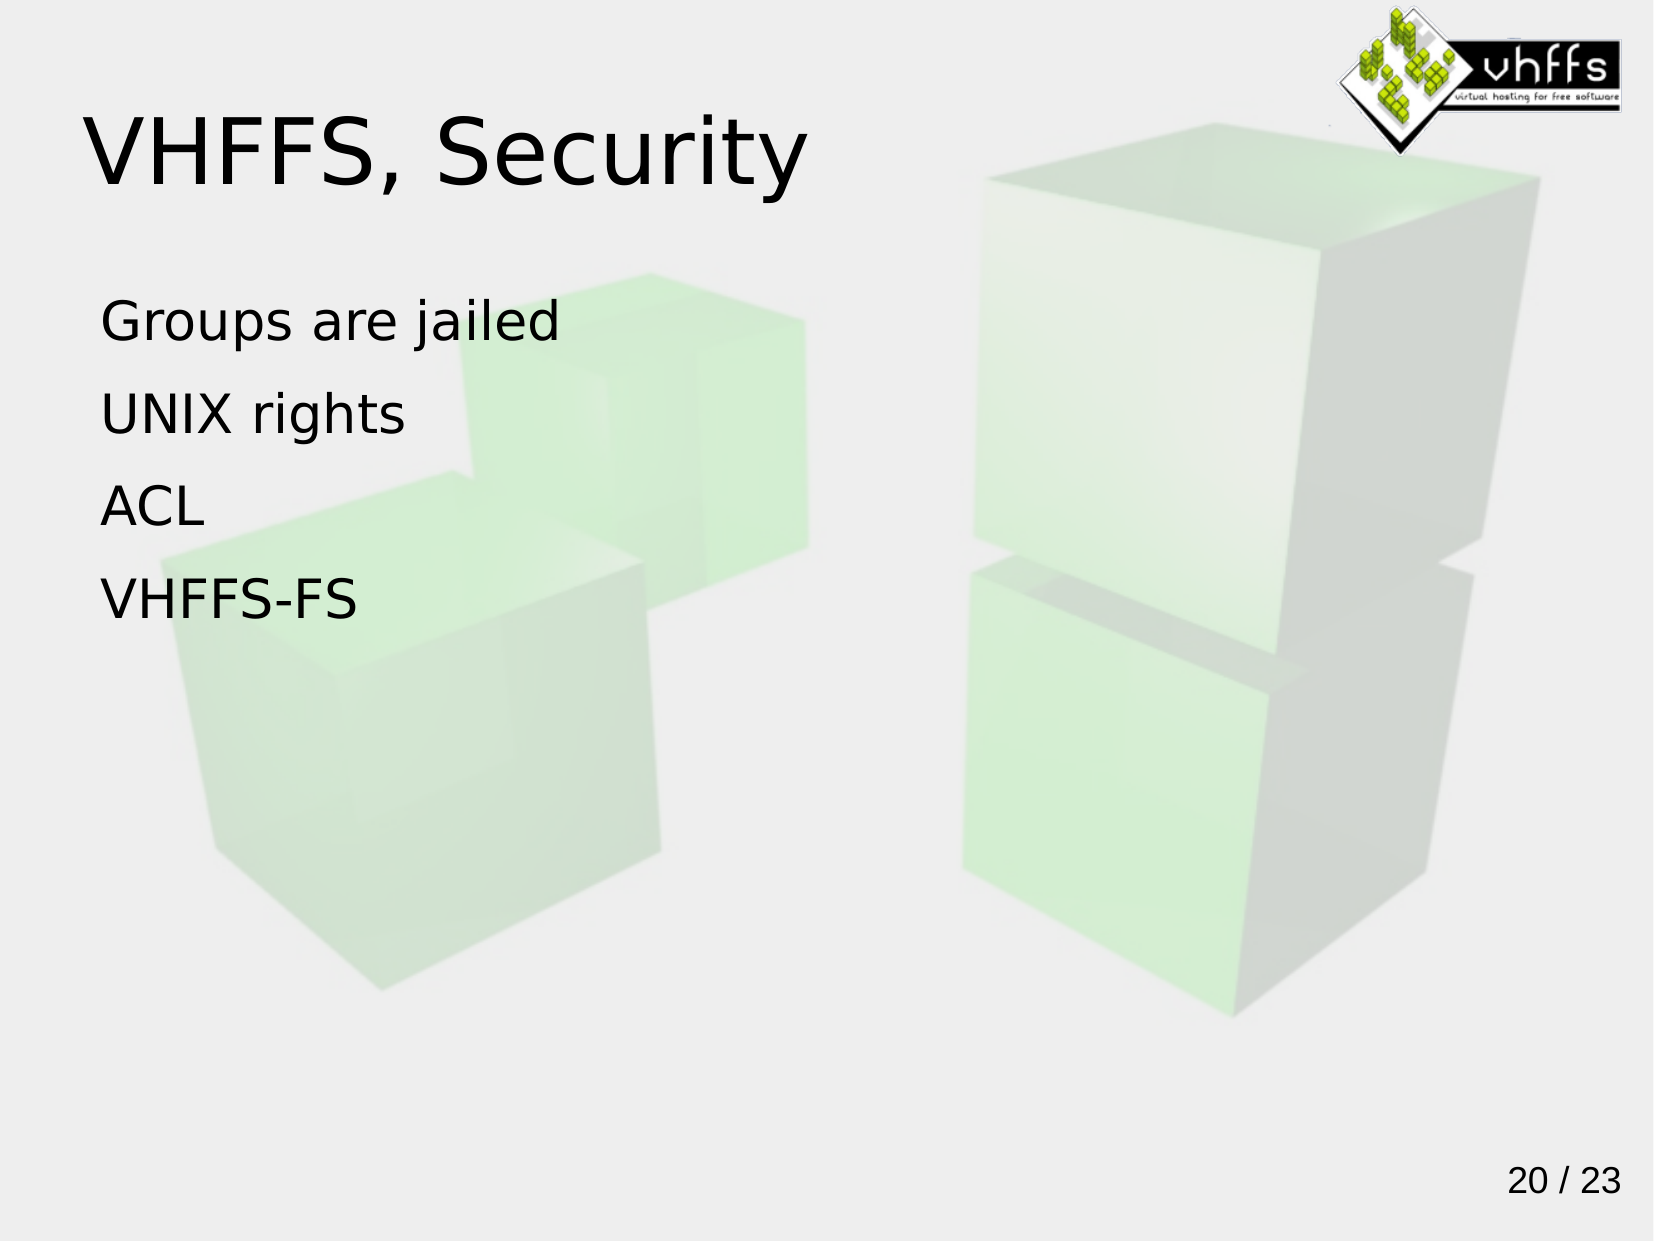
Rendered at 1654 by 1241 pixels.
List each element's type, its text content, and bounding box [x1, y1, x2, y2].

title VHFFS, Security [82, 49, 1571, 257]
list Groups are jailed UNIX rights ACL VHFFS-FS [82, 290, 1571, 1094]
picture [0, 0, 1654, 1241]
text_box <numéro> / 23 [1314, 1151, 1637, 1225]
